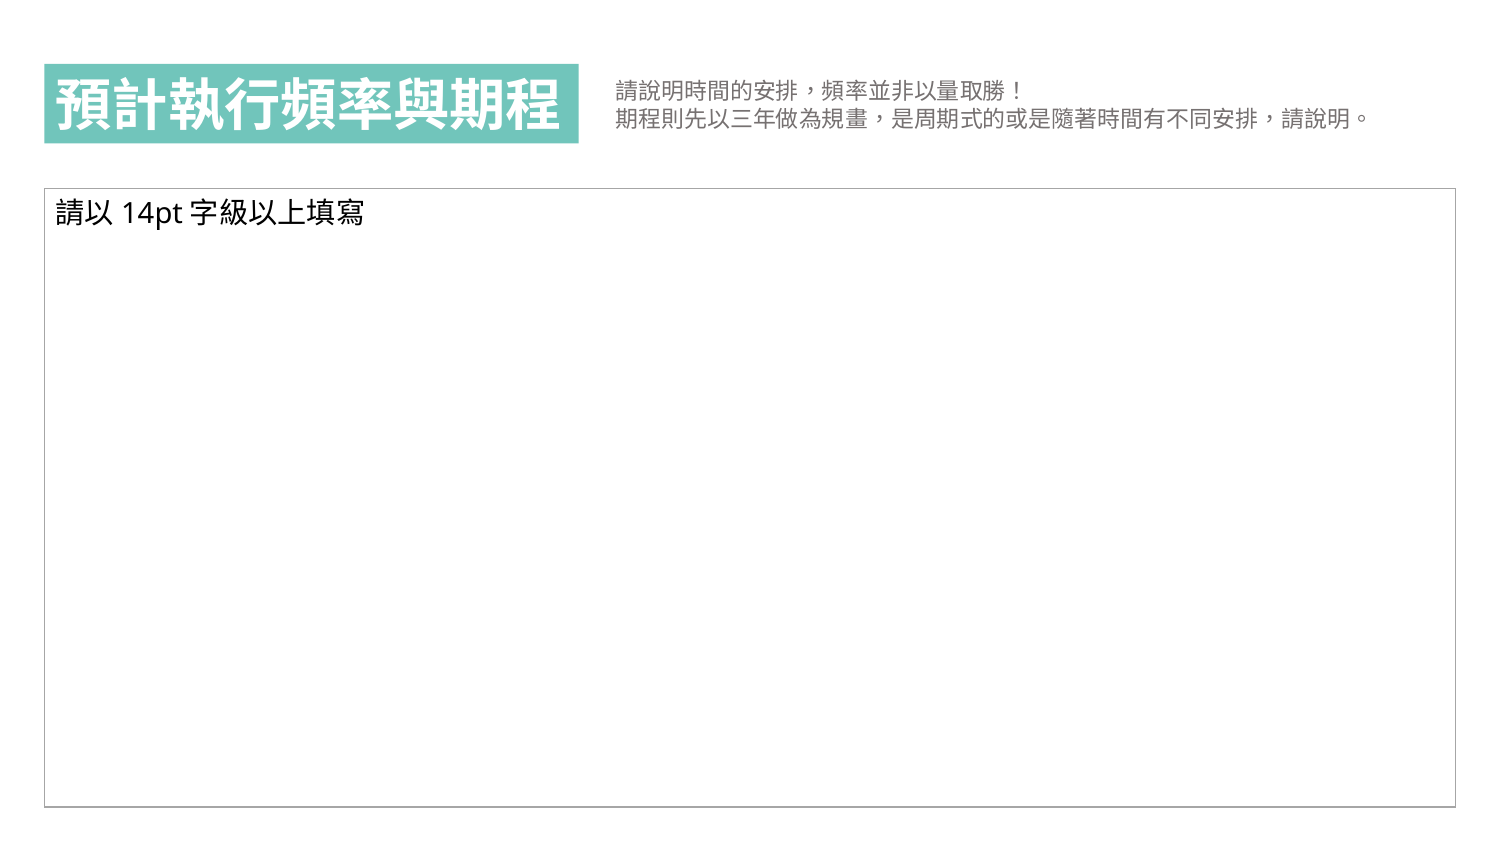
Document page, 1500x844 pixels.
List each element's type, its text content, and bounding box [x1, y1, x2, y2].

text_box 請以14pt字級以上填寫 [44, 188, 1456, 807]
text_box 預計執行頻率與期程 [44, 63, 579, 144]
text_box 請說明時間的安排，頻率並非以量取勝！ 期程則先以三年做為規畫，是周期式的或是隨著時間有不同安排，請說明。 [604, 71, 1420, 139]
